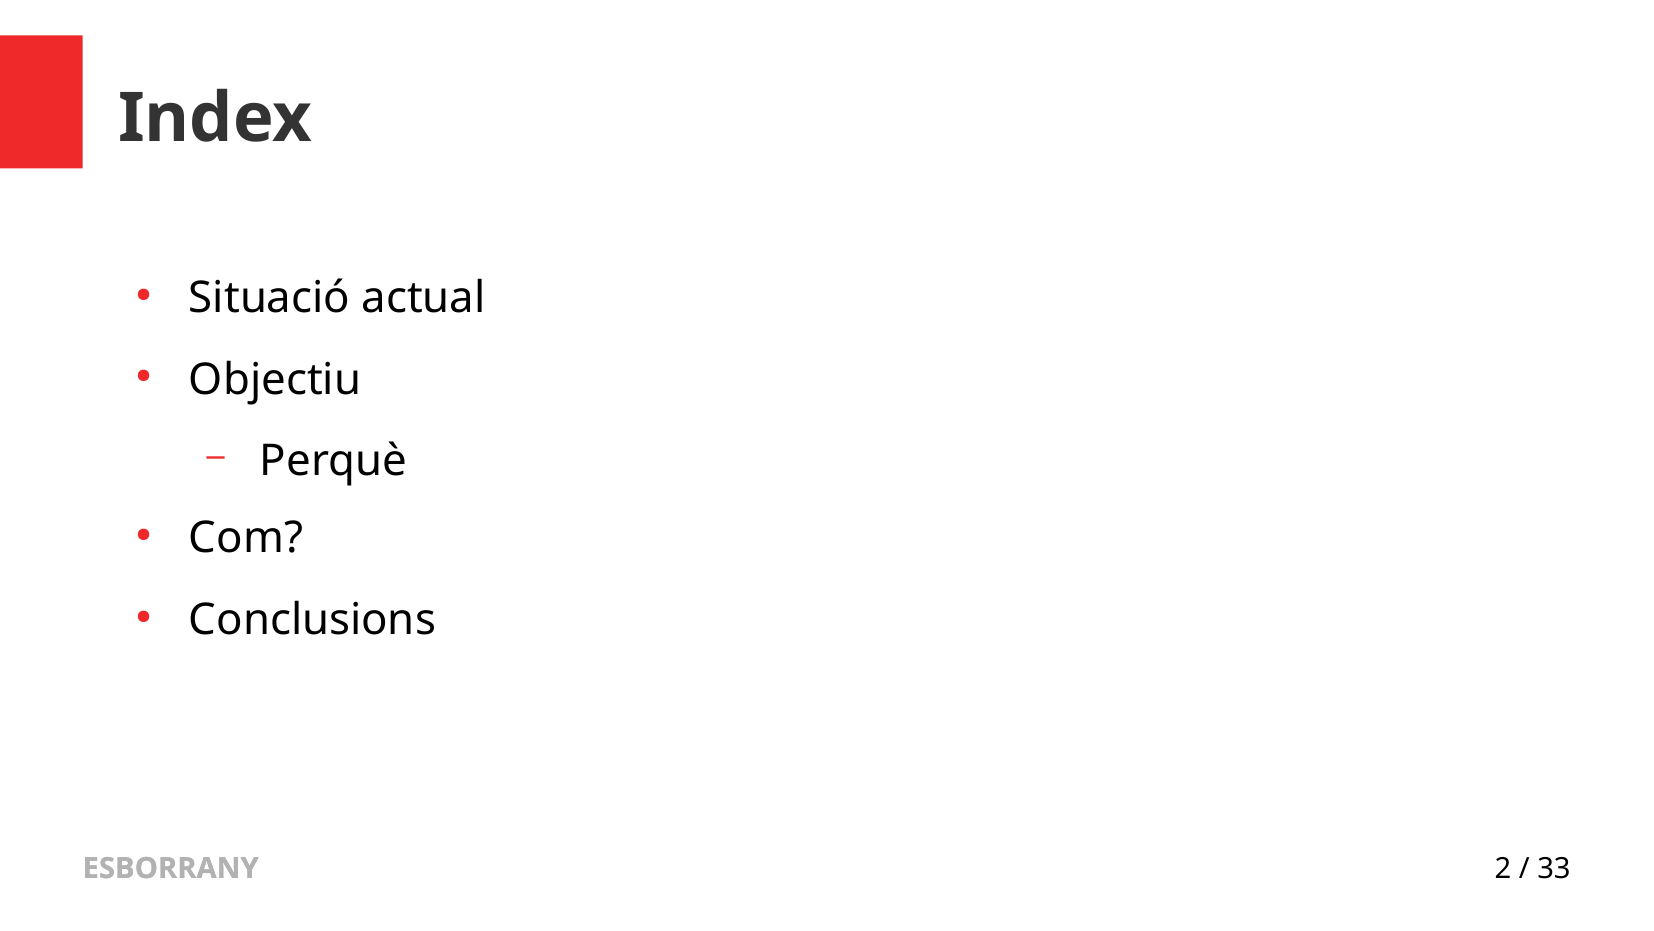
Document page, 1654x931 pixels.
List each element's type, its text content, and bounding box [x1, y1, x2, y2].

list Situació actual Objectiu Perquè Com? Conclusions [118, 265, 1536, 806]
title Index [118, 37, 1571, 193]
